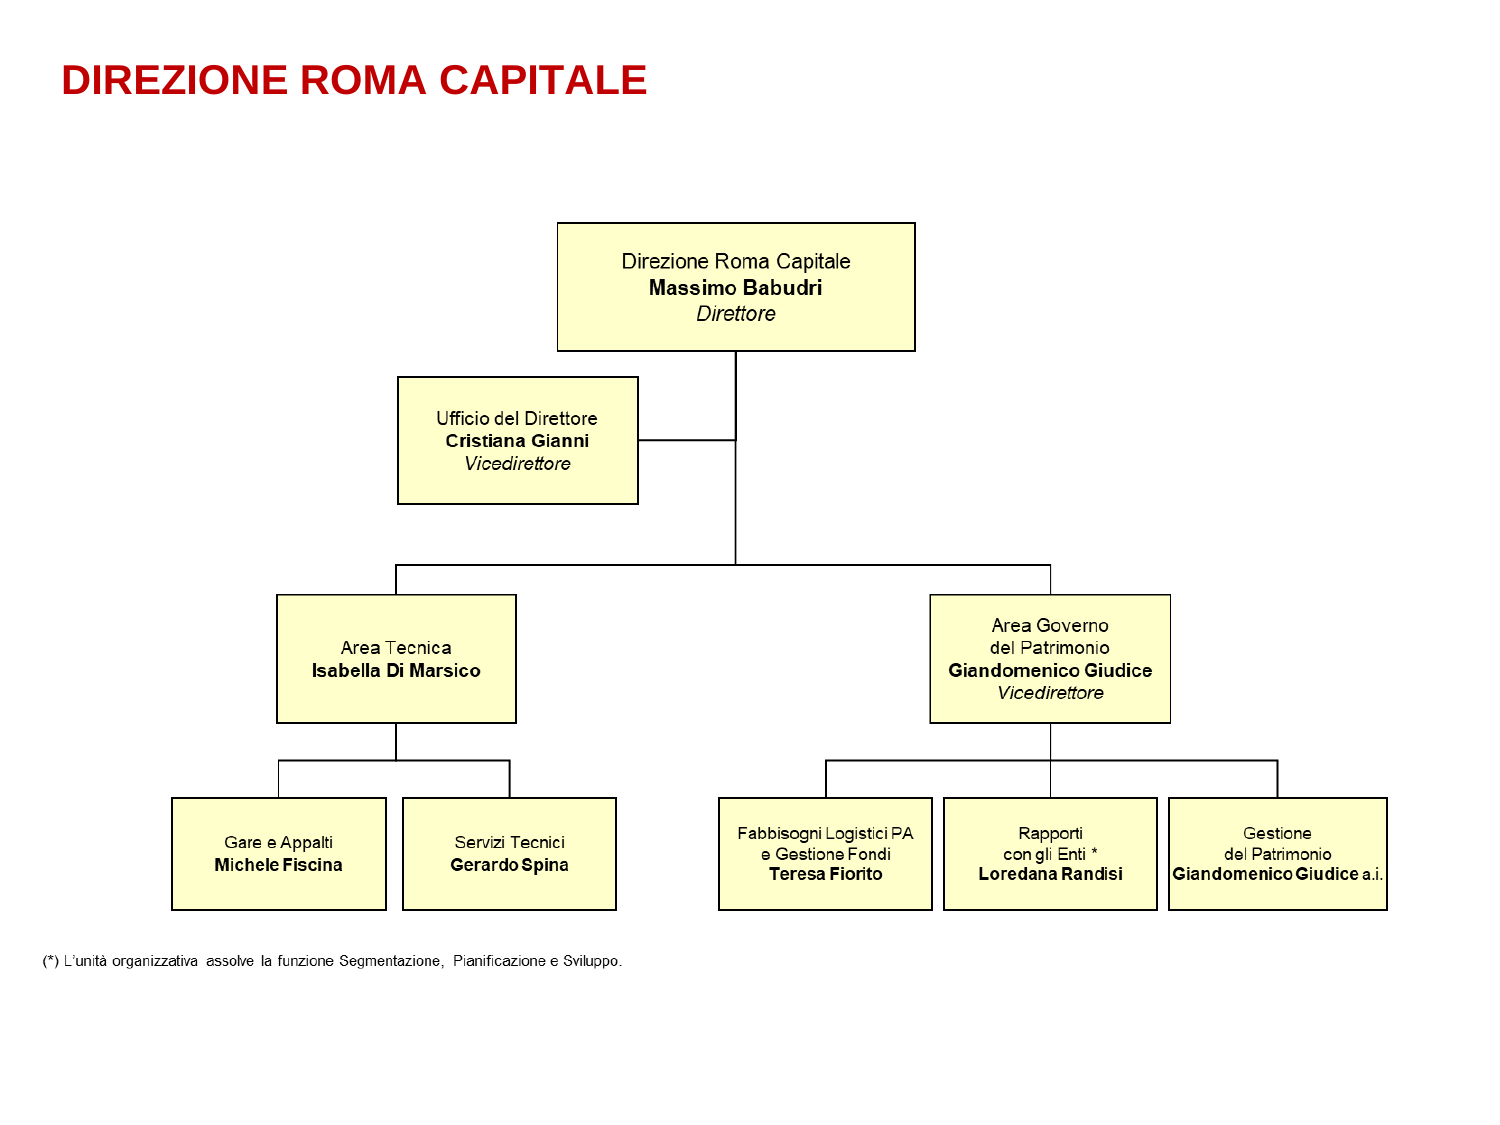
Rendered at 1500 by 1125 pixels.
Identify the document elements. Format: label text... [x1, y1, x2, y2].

picture [28, 222, 1394, 978]
text_box DIREZIONE ROMA CAPITALE [46, 45, 1387, 128]
